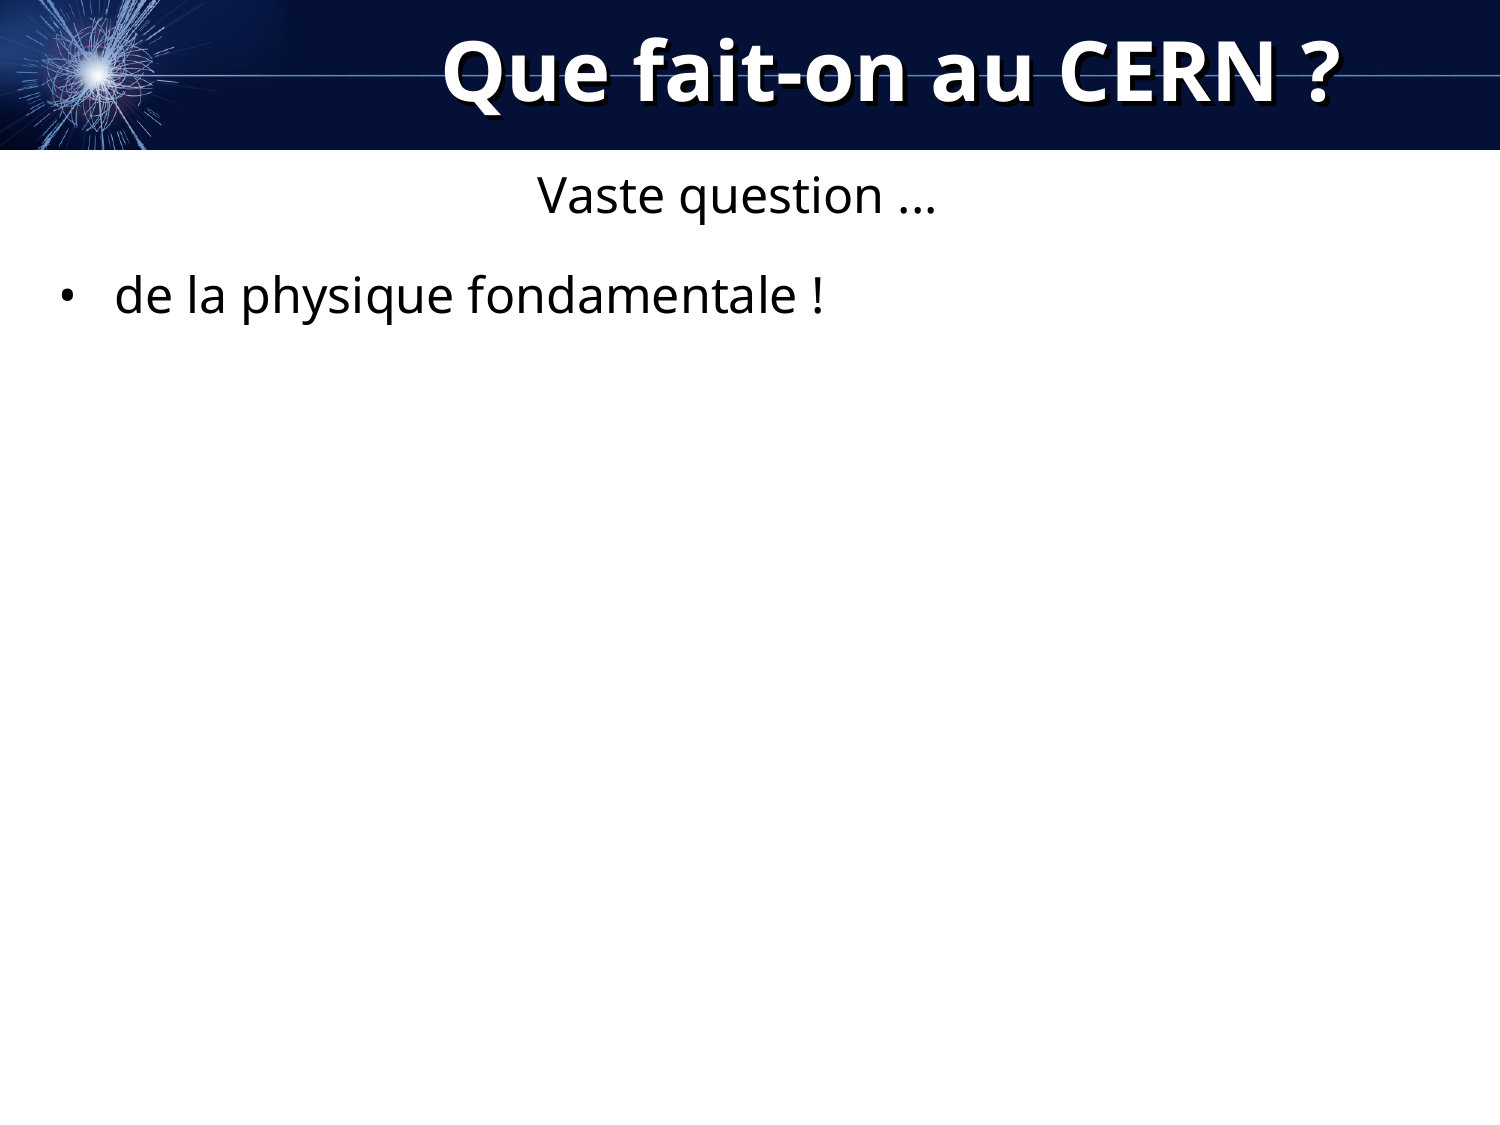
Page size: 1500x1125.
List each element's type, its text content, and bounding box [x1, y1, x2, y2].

picture [0, 0, 1500, 150]
list de la physique fondamentale ! [44, 252, 1432, 343]
title Que fait-on au CERN ? [425, 11, 1489, 128]
list Vaste question ... [44, 152, 1432, 252]
